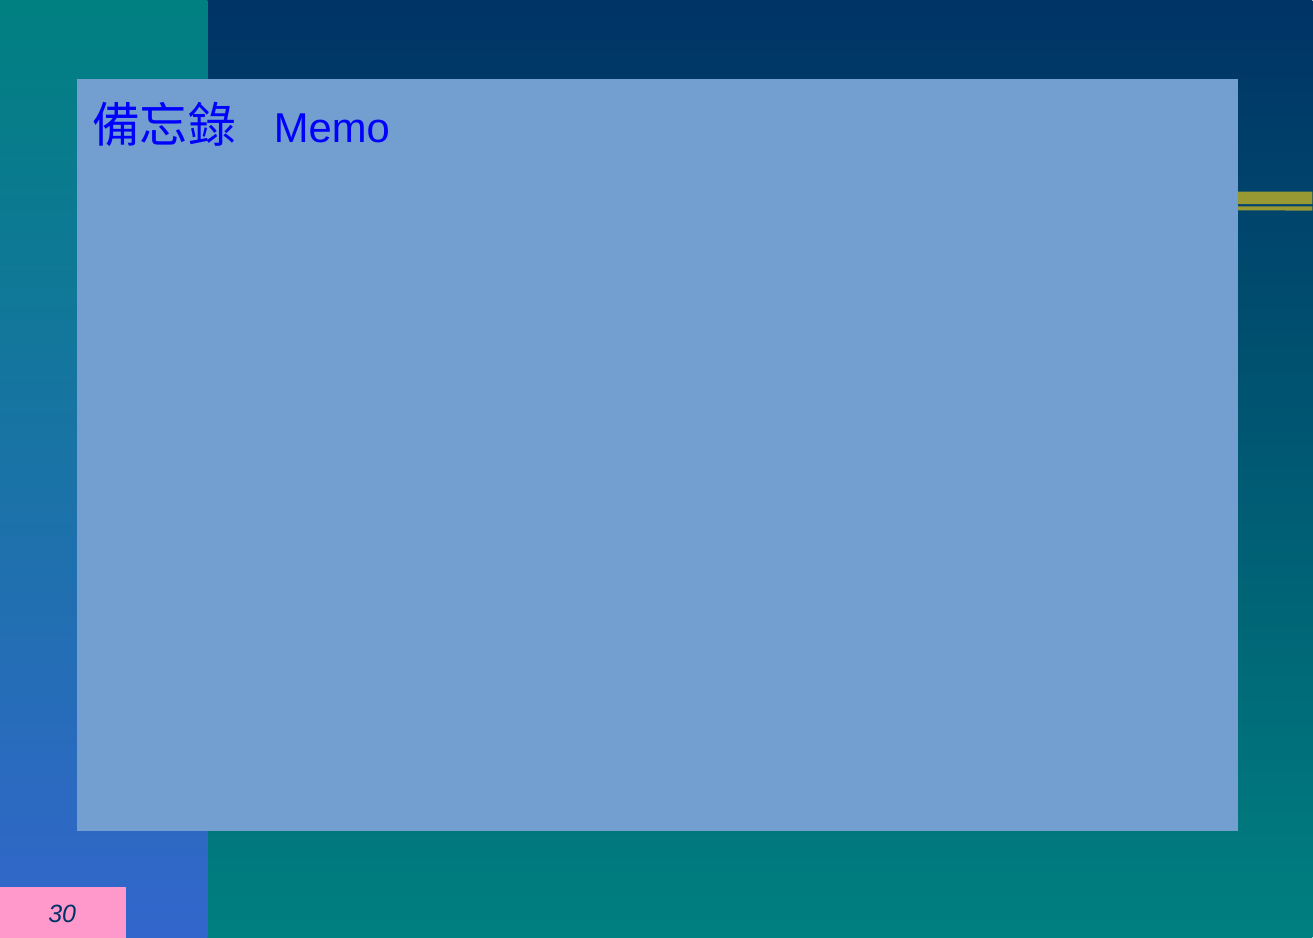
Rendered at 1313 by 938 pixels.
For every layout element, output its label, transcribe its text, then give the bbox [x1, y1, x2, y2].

text_box [0, 0, 207, 938]
table_cell [77, 163, 1238, 831]
text_box 30 [0, 887, 125, 938]
table_header 備忘錄 Memo [77, 79, 1238, 163]
